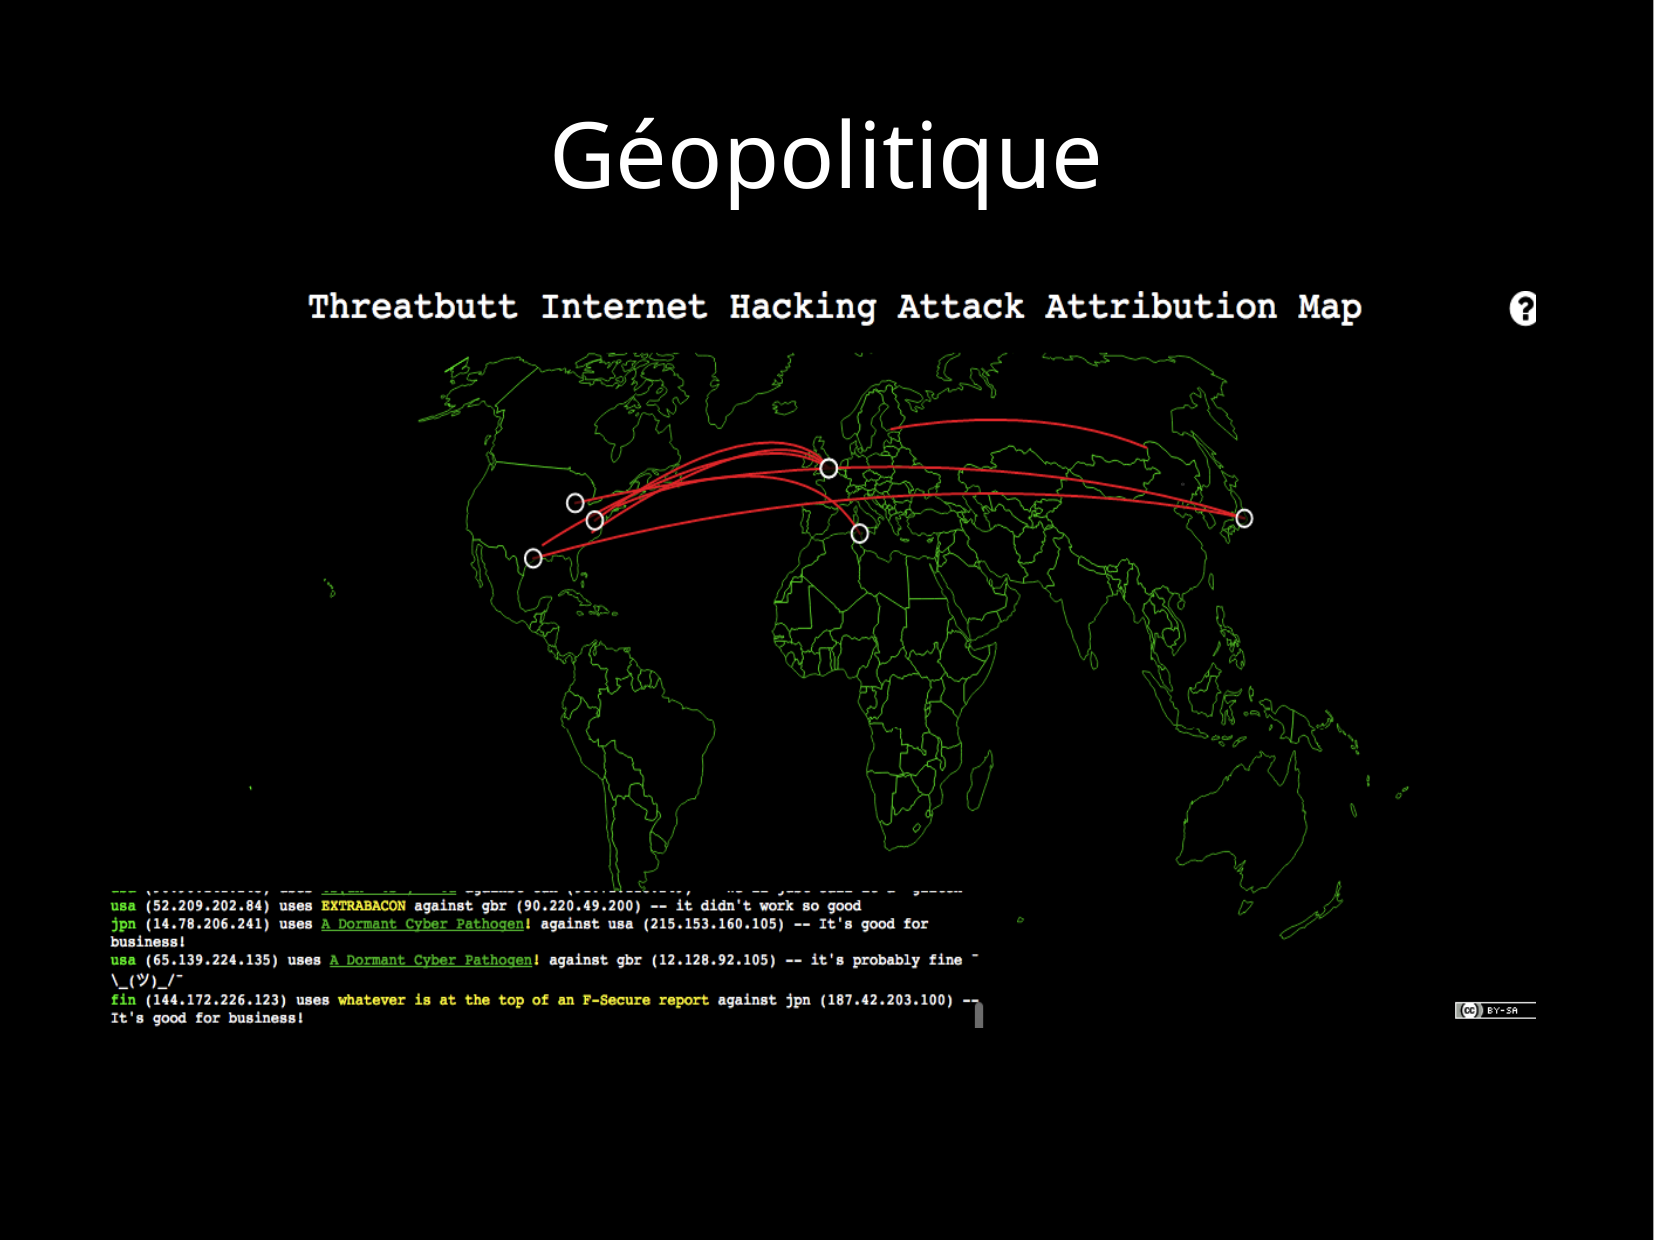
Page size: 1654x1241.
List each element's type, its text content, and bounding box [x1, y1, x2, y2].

title Géopolitique [82, 49, 1571, 257]
picture [106, 291, 1536, 1028]
